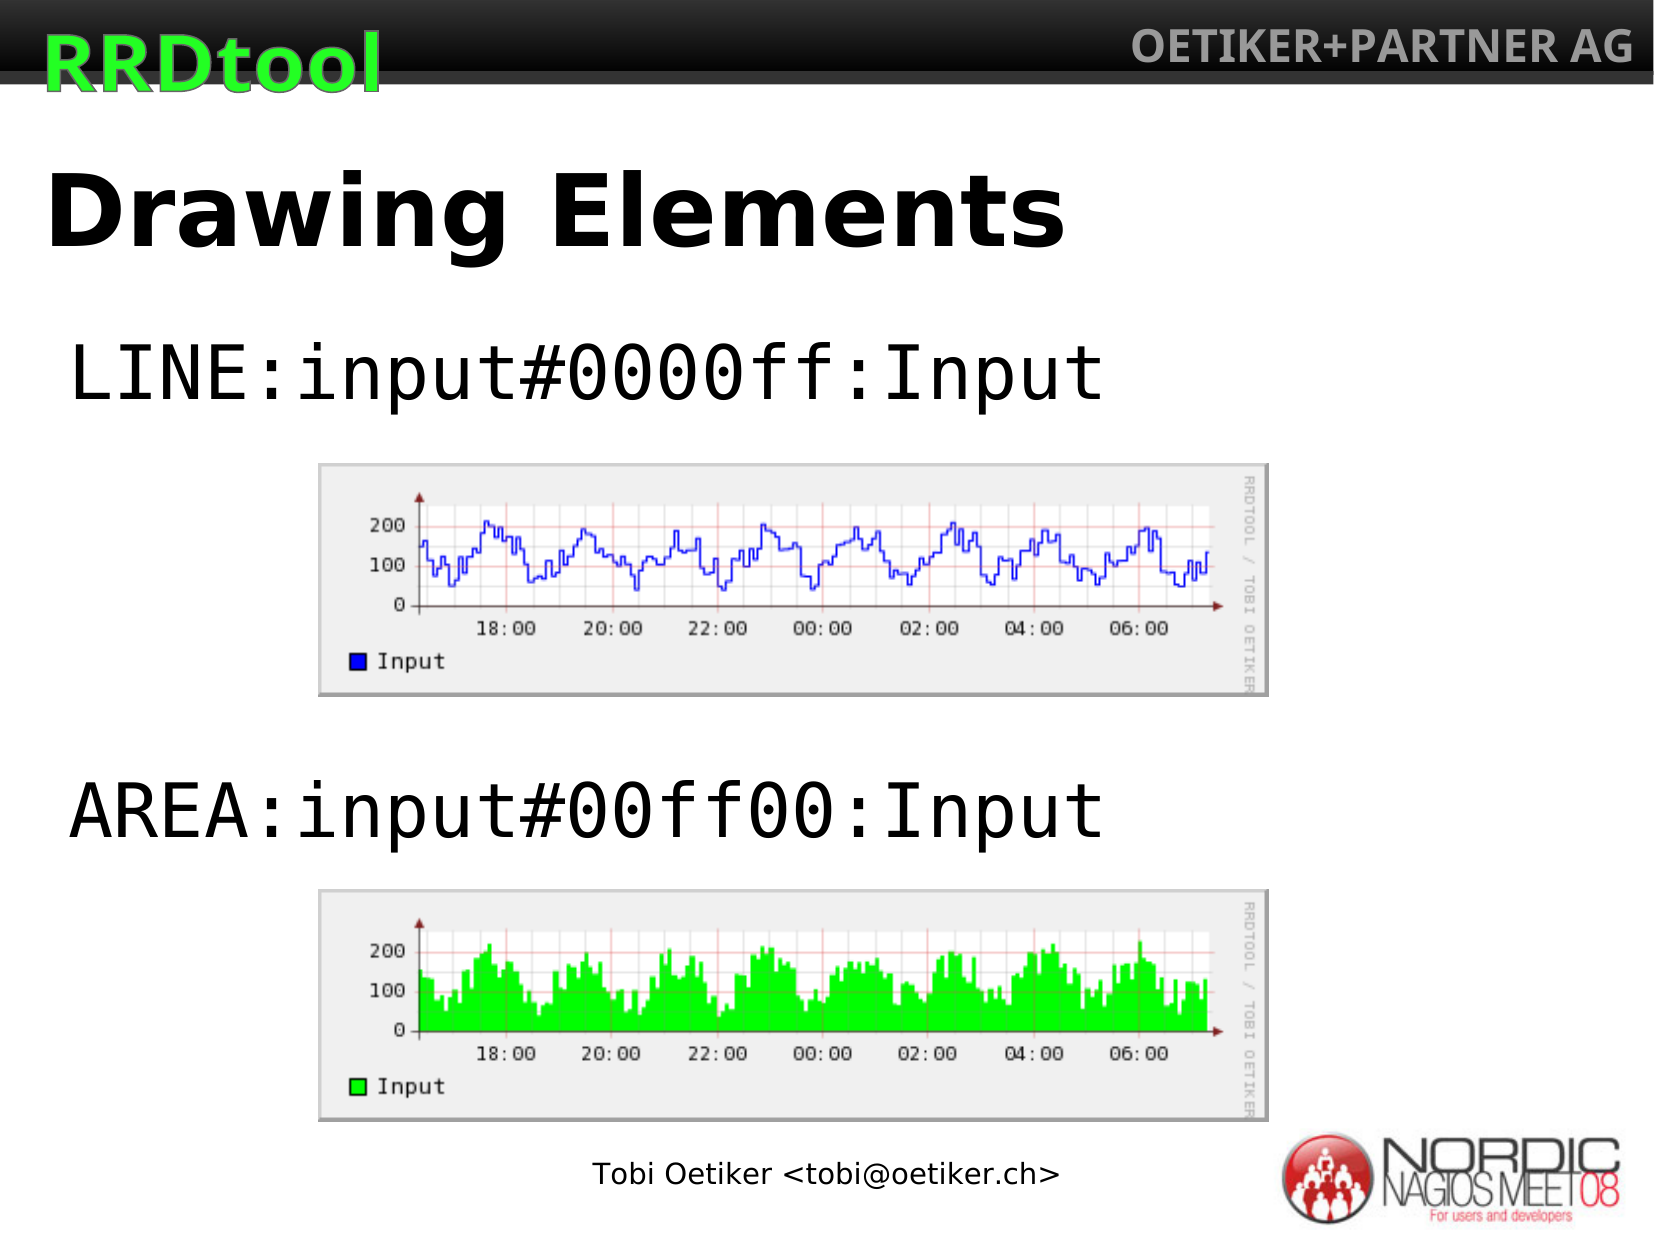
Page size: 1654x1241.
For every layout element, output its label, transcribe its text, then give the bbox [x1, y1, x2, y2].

title Drawing Elements [43, 137, 1582, 287]
picture [318, 463, 1269, 697]
list LINE:input#0000ff:Input AREA:input#00ff00:Input [50, 329, 1571, 1099]
picture [318, 889, 1654, 1241]
